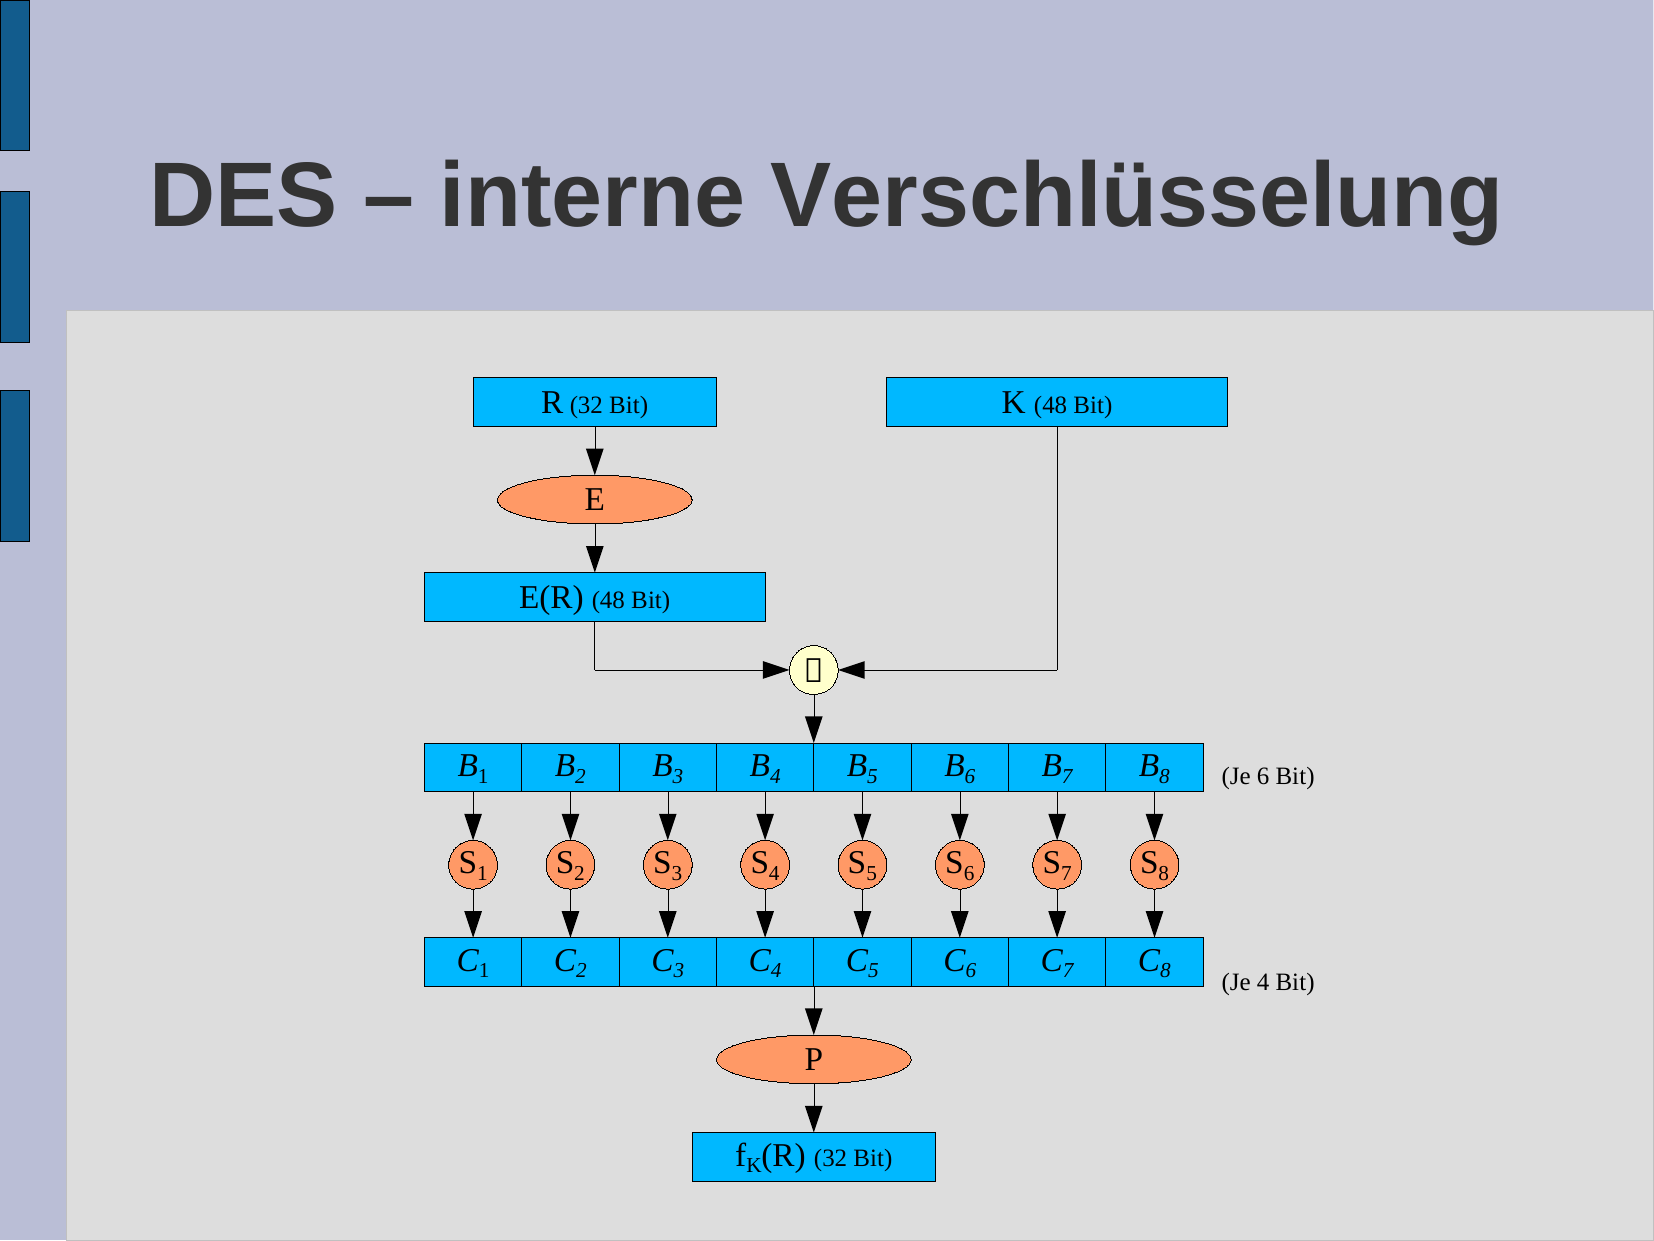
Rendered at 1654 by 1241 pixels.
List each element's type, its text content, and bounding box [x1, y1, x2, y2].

text_box S7 [1032, 840, 1082, 890]
text_box C2 [522, 937, 620, 987]
text_box S5 [838, 840, 887, 890]
text_box S2 [546, 840, 595, 890]
text_box C5 [814, 937, 911, 987]
text_box C8 [1105, 937, 1204, 987]
text_box B1 [424, 743, 522, 792]
text_box K (48 Bit) [886, 377, 1228, 427]
text_box C1 [424, 937, 522, 987]
text_box S1 [448, 840, 498, 890]
text_box S3 [643, 840, 693, 890]
text_box C3 [620, 937, 717, 987]
text_box B7 [1008, 743, 1105, 792]
text_box B5 [814, 743, 911, 792]
text_box B3 [620, 743, 717, 792]
text_box C7 [1008, 937, 1105, 987]
title DES – interne Verschlüsselung [121, 91, 1534, 299]
text_box S6 [935, 840, 985, 890]
text_box R (32 Bit) [473, 377, 717, 427]
text_box E [497, 475, 693, 524]
text_box S8 [1130, 840, 1179, 890]
text_box (Je 4 Bit) [1221, 968, 1329, 1023]
text_box B4 [717, 743, 814, 792]
text_box B8 [1105, 743, 1204, 792]
text_box C6 [911, 937, 1008, 987]
text_box C4 [717, 937, 814, 987]
text_box B6 [911, 743, 1008, 792]
text_box  [789, 645, 839, 695]
text_box fK(R) (32 Bit) [692, 1132, 936, 1182]
text_box S4 [740, 840, 790, 890]
text_box P [716, 1035, 912, 1084]
text_box (Je 6 Bit) [1221, 761, 1329, 816]
text_box B2 [522, 743, 620, 792]
text_box E(R) (48 Bit) [424, 572, 766, 622]
